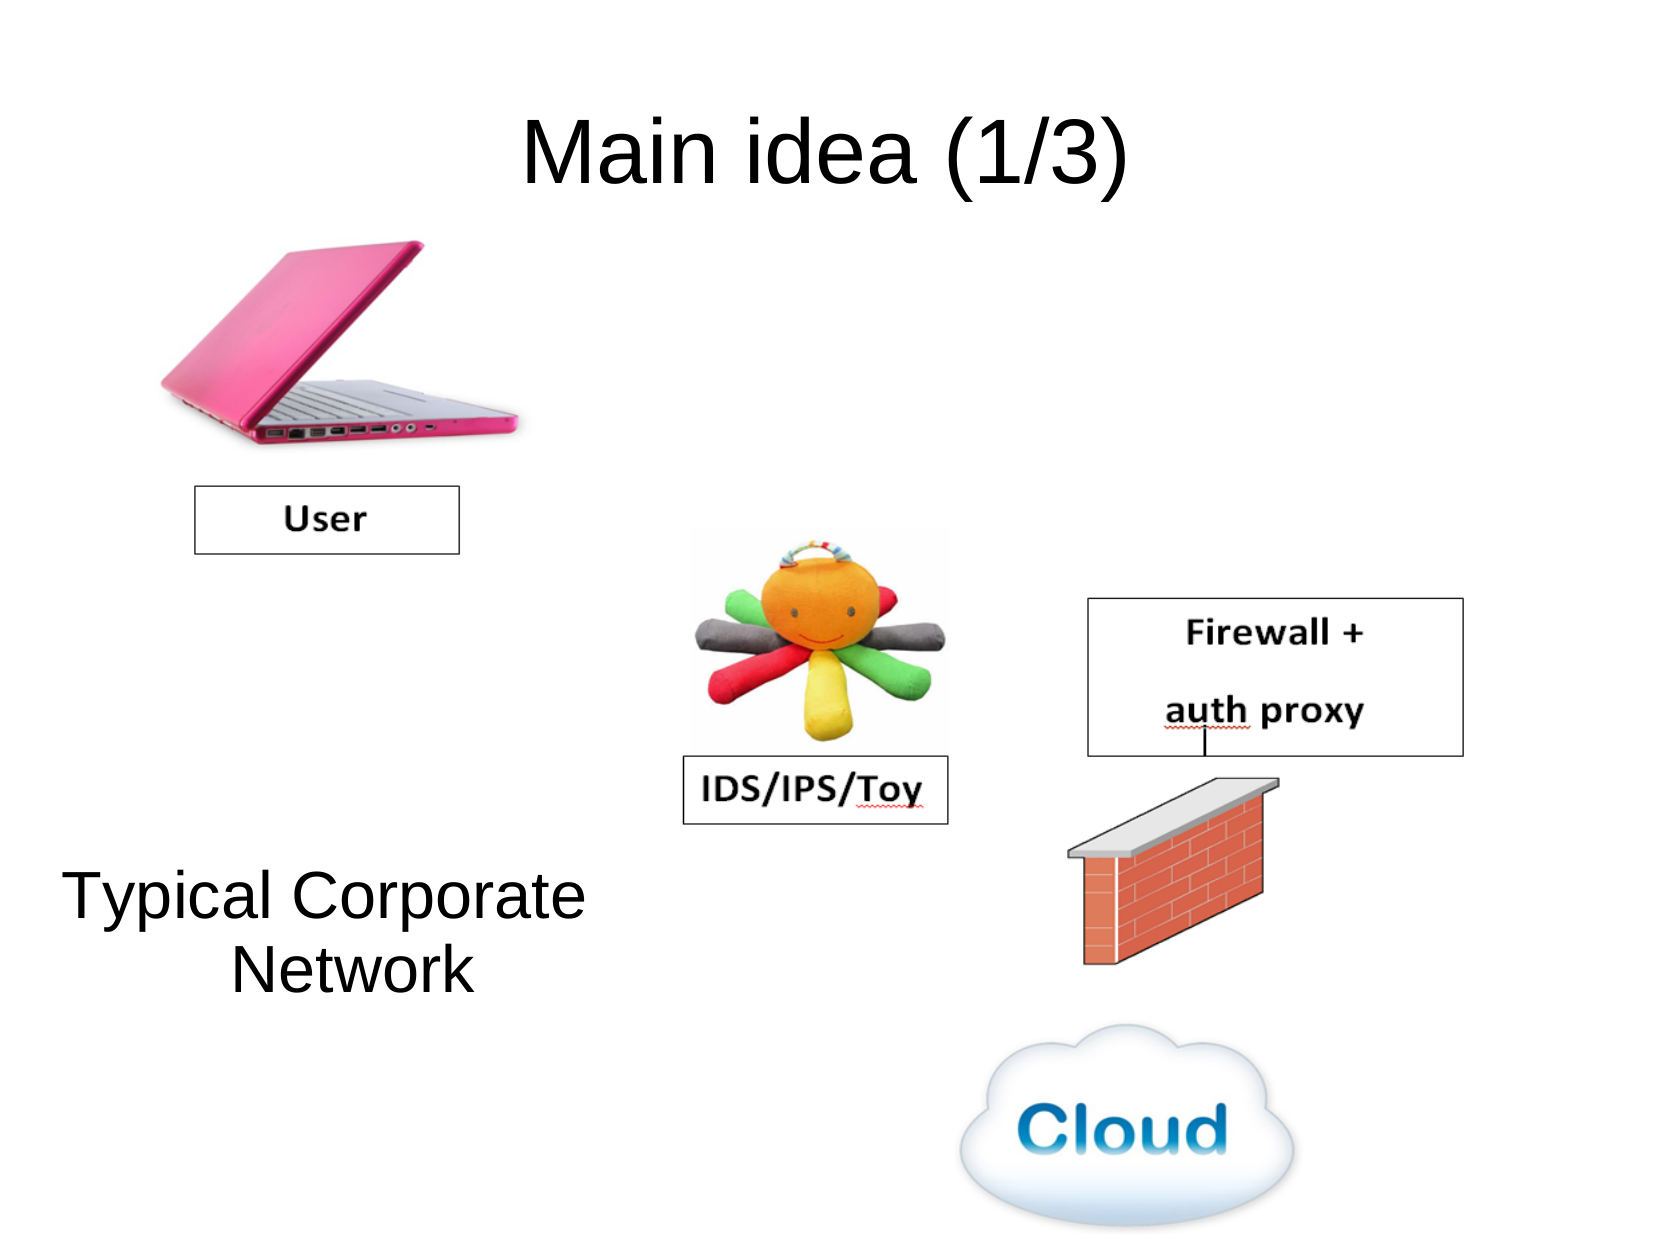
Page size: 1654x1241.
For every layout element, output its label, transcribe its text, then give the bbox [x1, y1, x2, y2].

title Main idea (1/3) [82, 49, 1571, 257]
subtitle Typical Corporate Network [11, 625, 638, 1241]
picture [153, 212, 1468, 1234]
